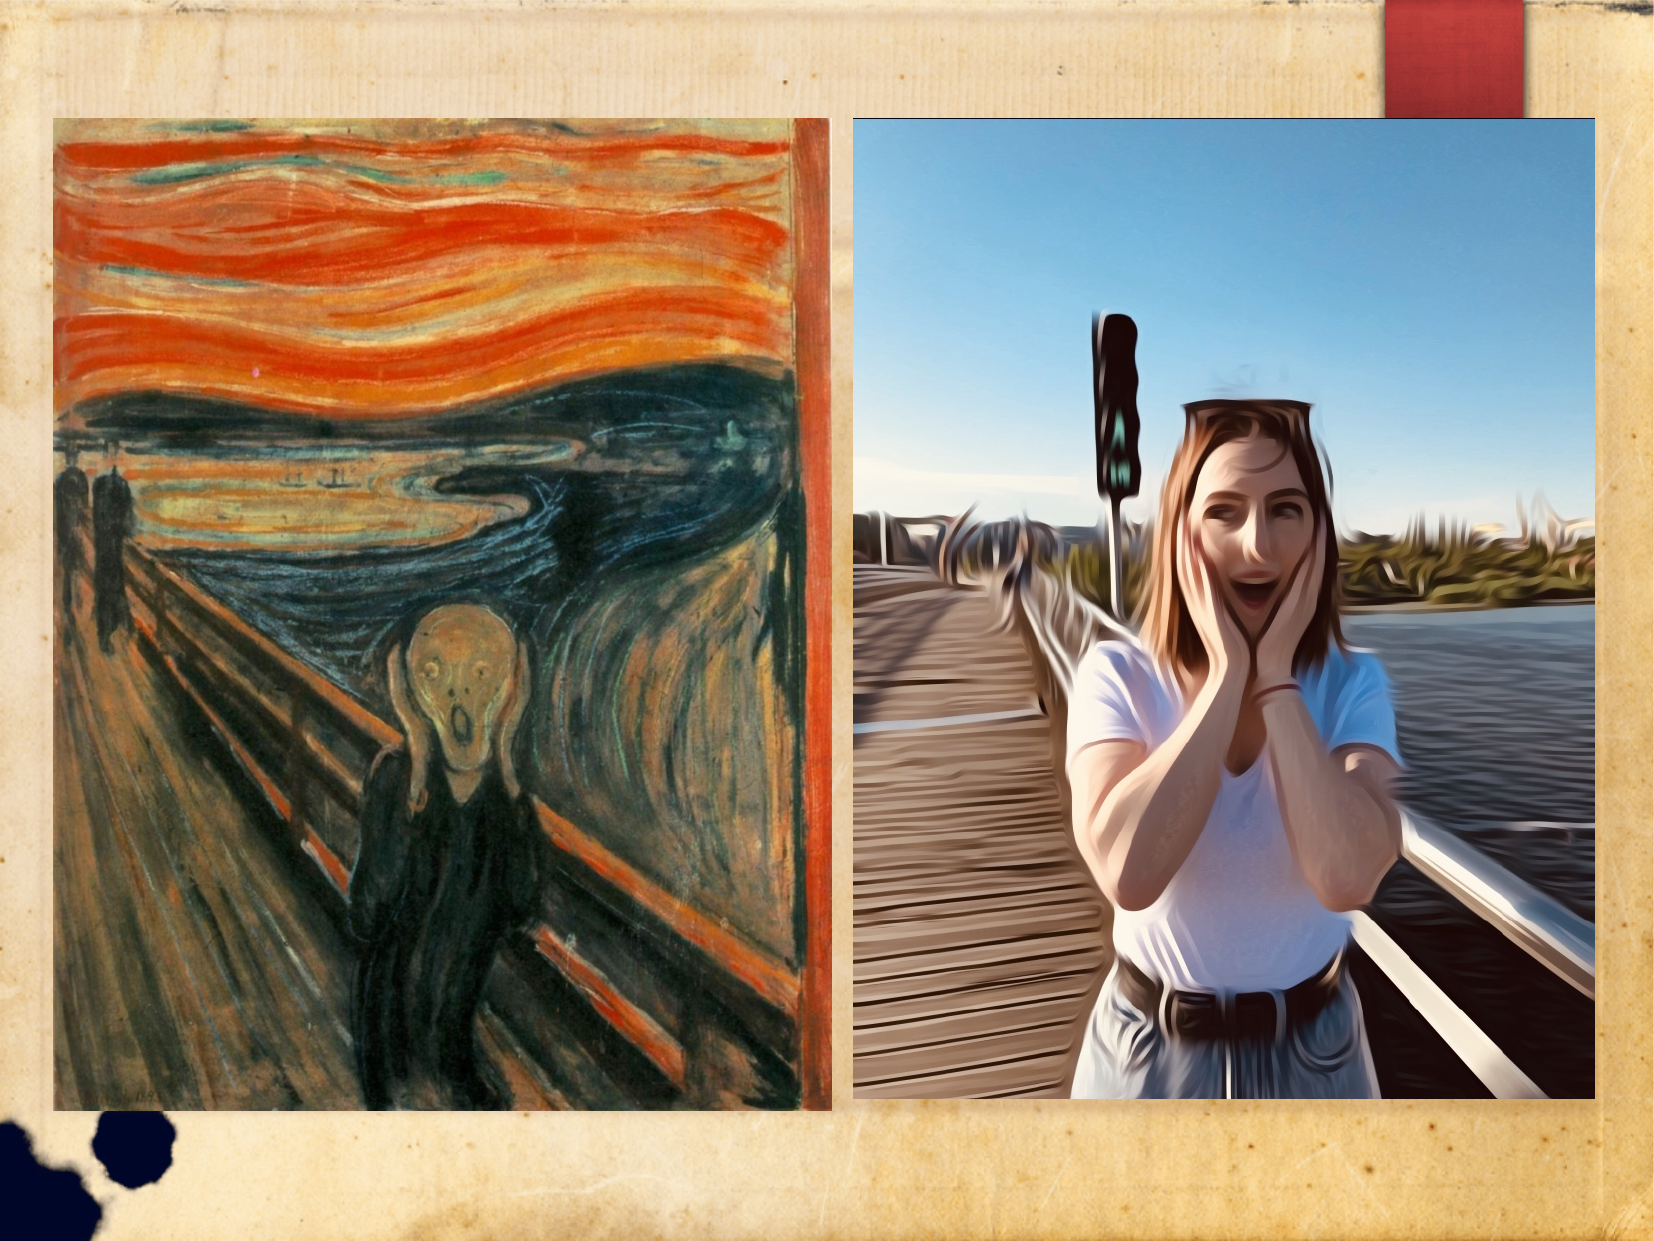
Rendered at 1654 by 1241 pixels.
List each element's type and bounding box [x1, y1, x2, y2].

picture [853, 118, 1595, 1099]
picture [53, 118, 832, 1111]
